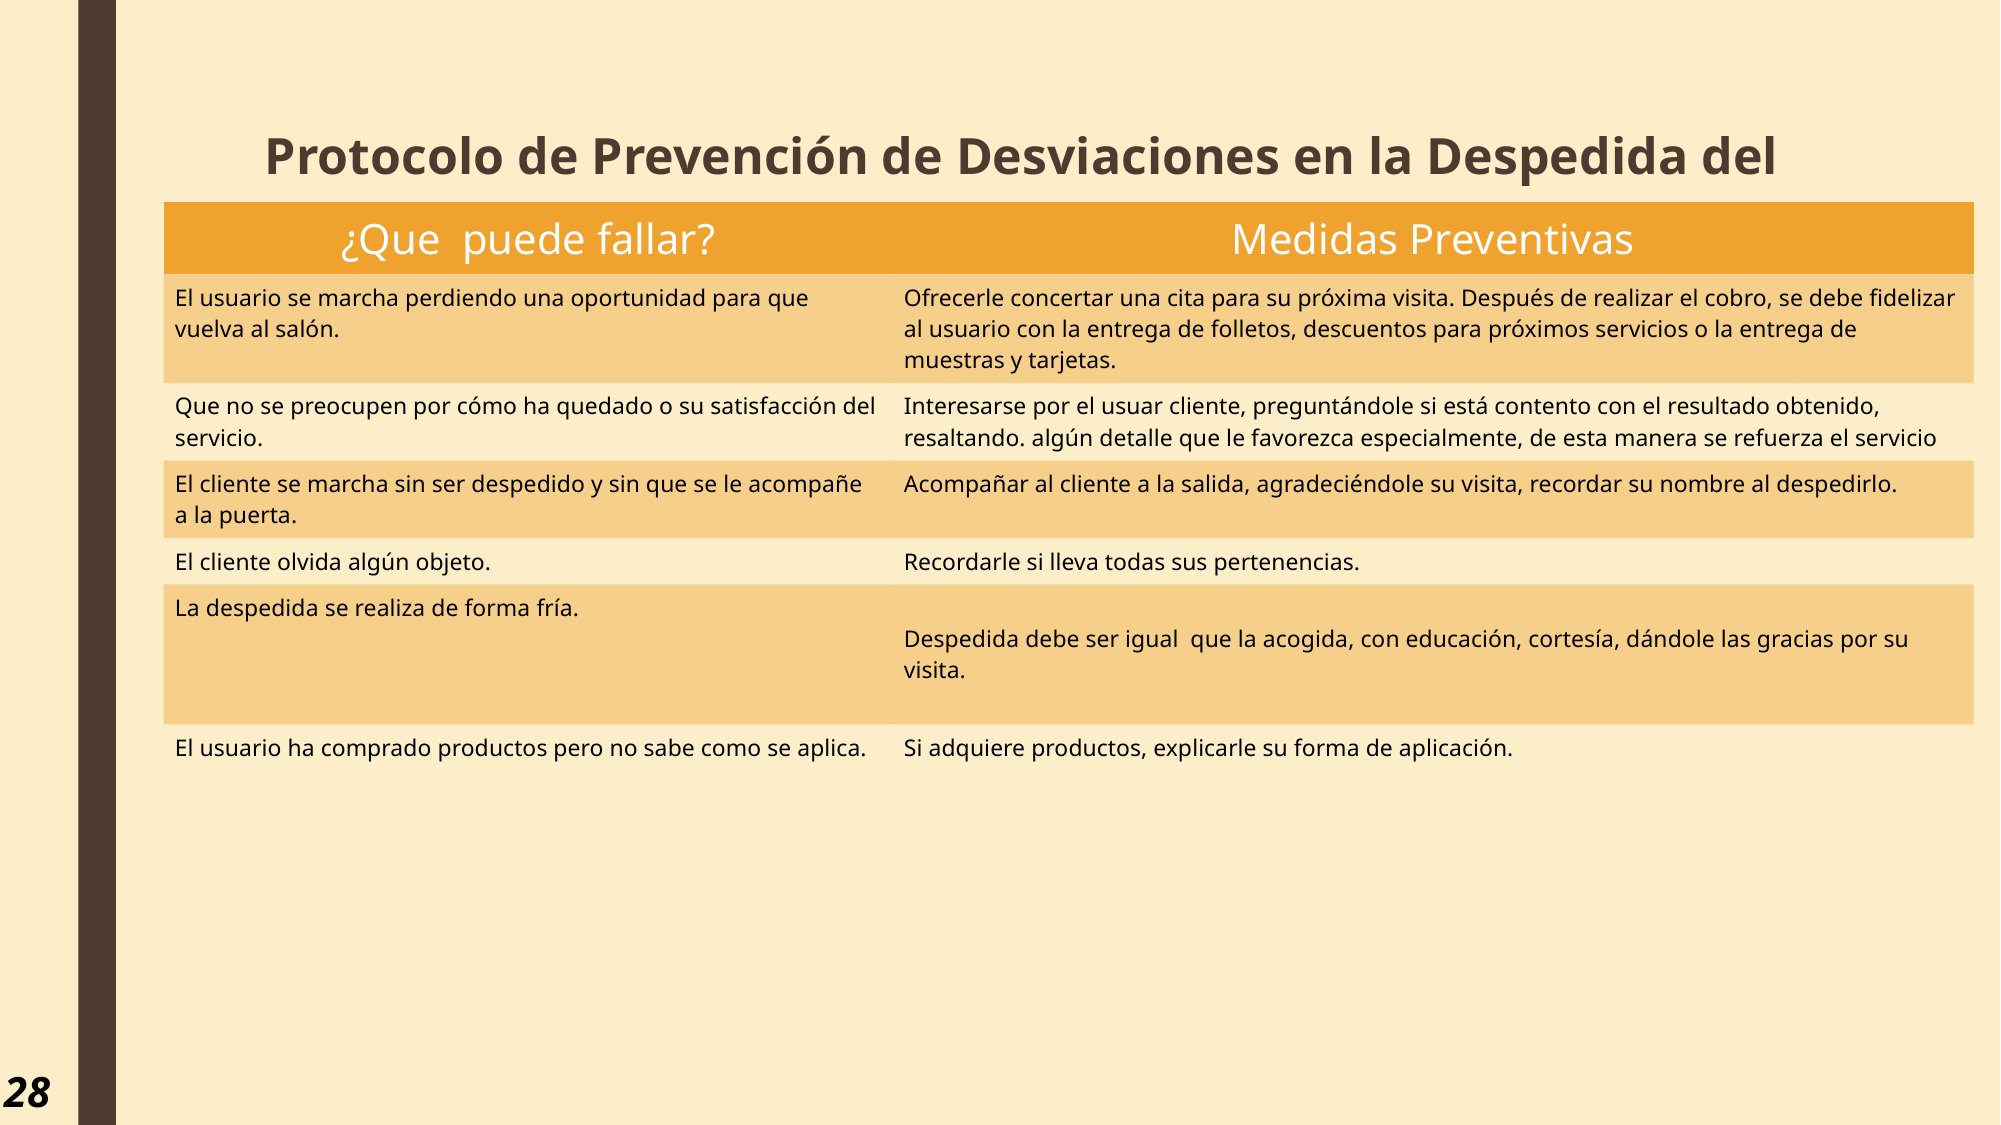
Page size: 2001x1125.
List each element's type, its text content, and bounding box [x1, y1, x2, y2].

table_cell El cliente olvida algún objeto. [164, 538, 893, 584]
title Protocolo de Prevención de Desviaciones en la Despedida del Usuario [249, 87, 1889, 202]
table_cell Ofrecerle concertar una cita para su próxima visita. Después de realizar el cobro, se debe fidelizar al usuario con la entrega de folletos, descuentos para próximos servicios o la entrega de muestras y tarjetas. [893, 274, 1974, 383]
table_header ¿Que puede fallar? [164, 202, 893, 274]
table_cell Recordarle si lleva todas sus pertenencias. [893, 538, 1974, 584]
table_cell Interesarse por el usuar cliente, preguntándole si está contento con el resultado obtenido, resaltando. algún detalle que le favorezca especialmente, de esta manera se refuerza el servicio [893, 383, 1974, 461]
table_cell El usuario ha comprado productos pero no sabe como se aplica. [164, 724, 893, 802]
table_cell El usuario se marcha perdiendo una oportunidad para que vuelva al salón. [164, 274, 893, 383]
table_cell Que no se preocupen por cómo ha quedado o su satisfacción del servicio. [164, 383, 893, 461]
table_cell Si adquiere productos, explicarle su forma de aplicación. [893, 724, 1974, 802]
slide_number 28 [0, 1058, 79, 1125]
table_header Medidas Preventivas [893, 202, 1974, 274]
table_cell El cliente se marcha sin ser despedido y sin que se le acompañe a la puerta. [164, 461, 893, 538]
table_cell Acompañar al cliente a la salida, agradeciéndole su visita, recordar su nombre al despedirlo. [893, 461, 1974, 538]
table_cell Despedida debe ser igual que la acogida, con educación, cortesía, dándole las gracias por su visita. [893, 584, 1974, 724]
table_cell La despedida se realiza de forma fría. [164, 584, 893, 724]
